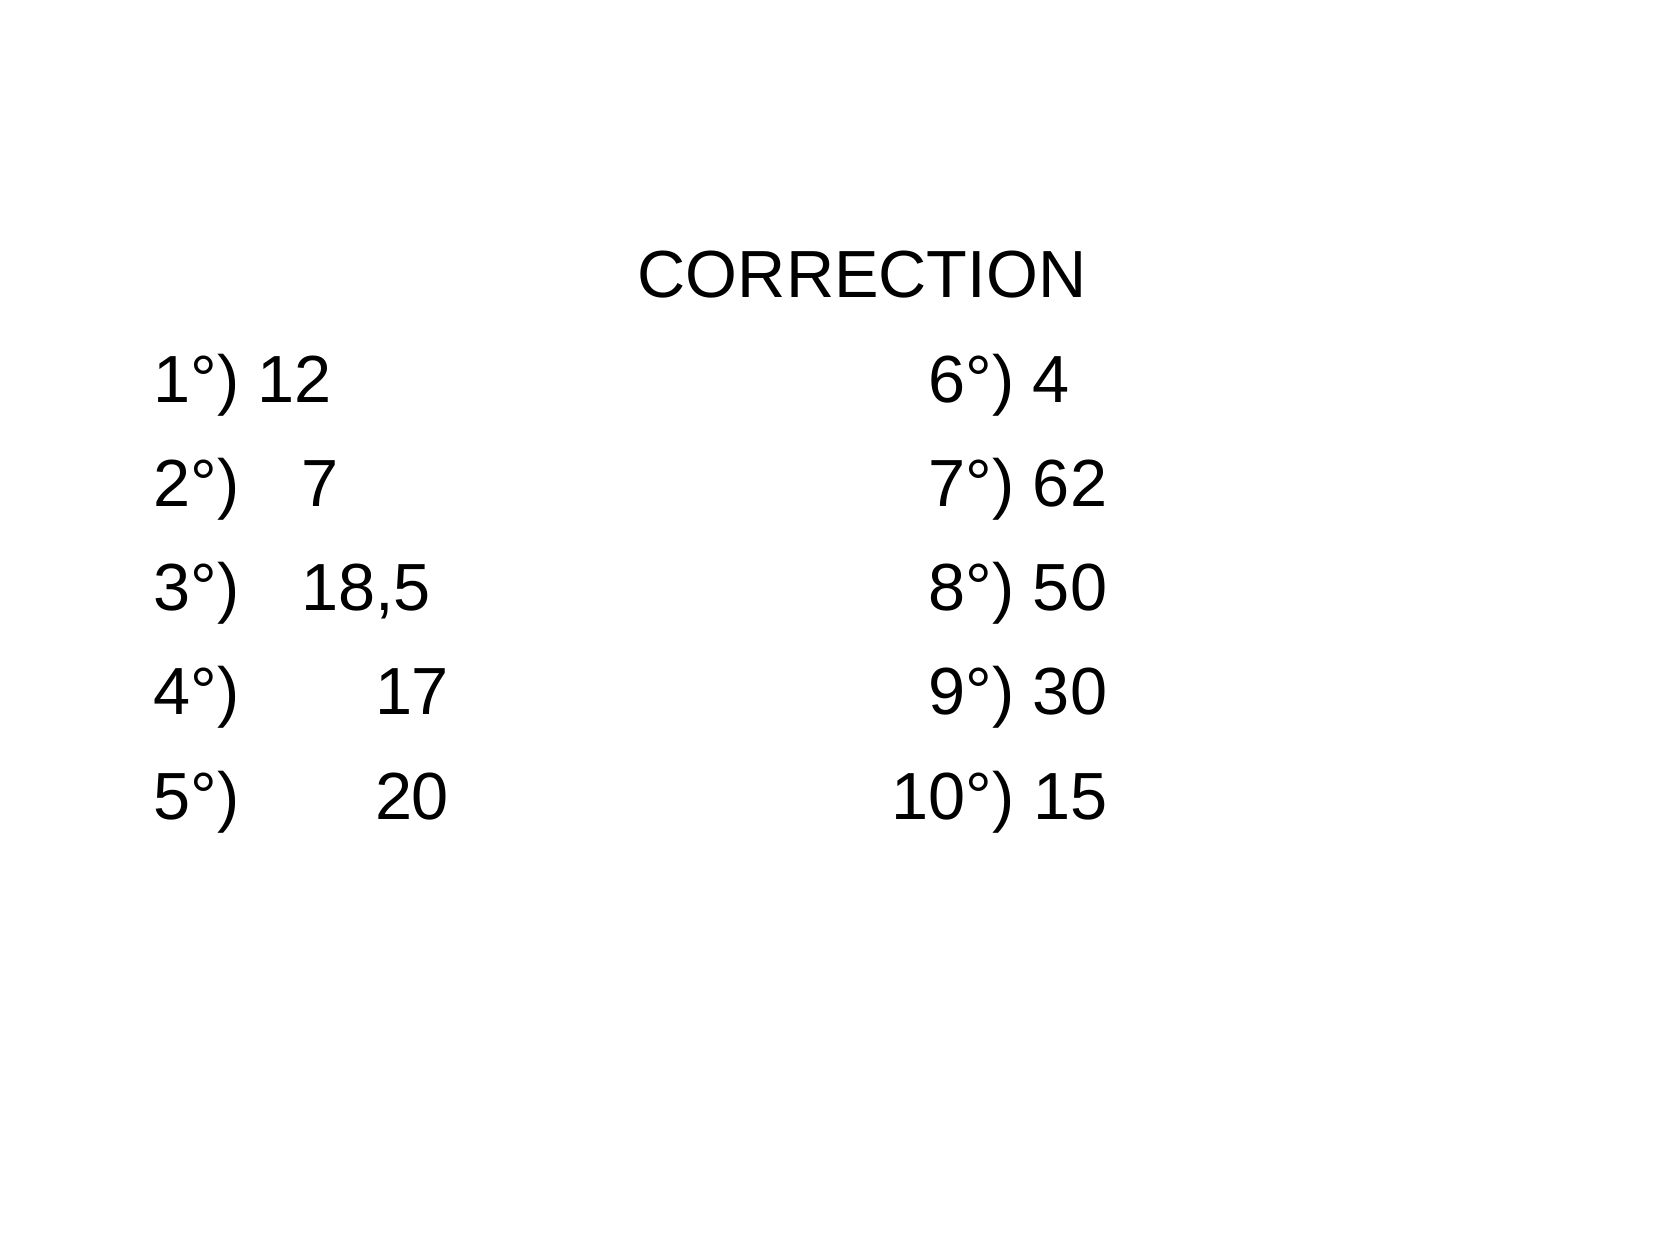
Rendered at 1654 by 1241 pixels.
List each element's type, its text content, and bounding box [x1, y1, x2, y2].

list CORRECTION 1°) 12 6°) 4 2°) 7 7°) 62 3°) 18,5 8°) 50 4°) 17 9°) 30 5°) 20 10°) 15 [82, 237, 1571, 957]
